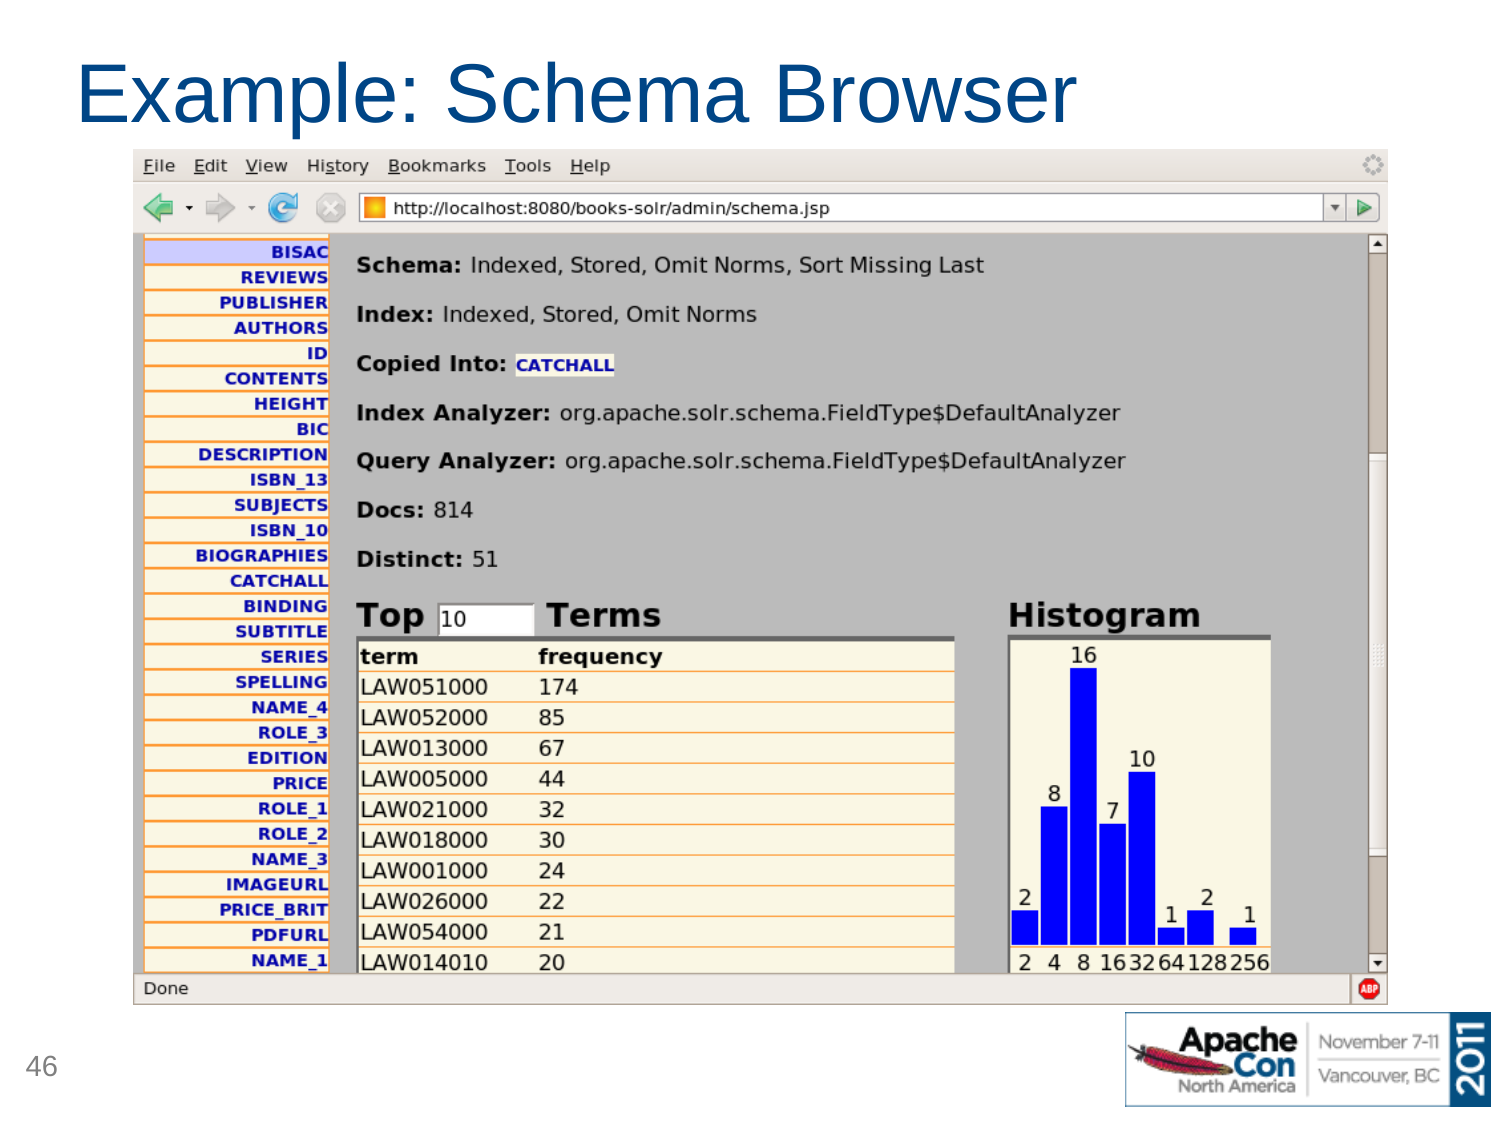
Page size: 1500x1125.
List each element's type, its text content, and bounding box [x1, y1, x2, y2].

picture [133, 149, 1388, 1006]
title Example: Schema Browser [75, 0, 1425, 188]
picture [1125, 1012, 1491, 1107]
